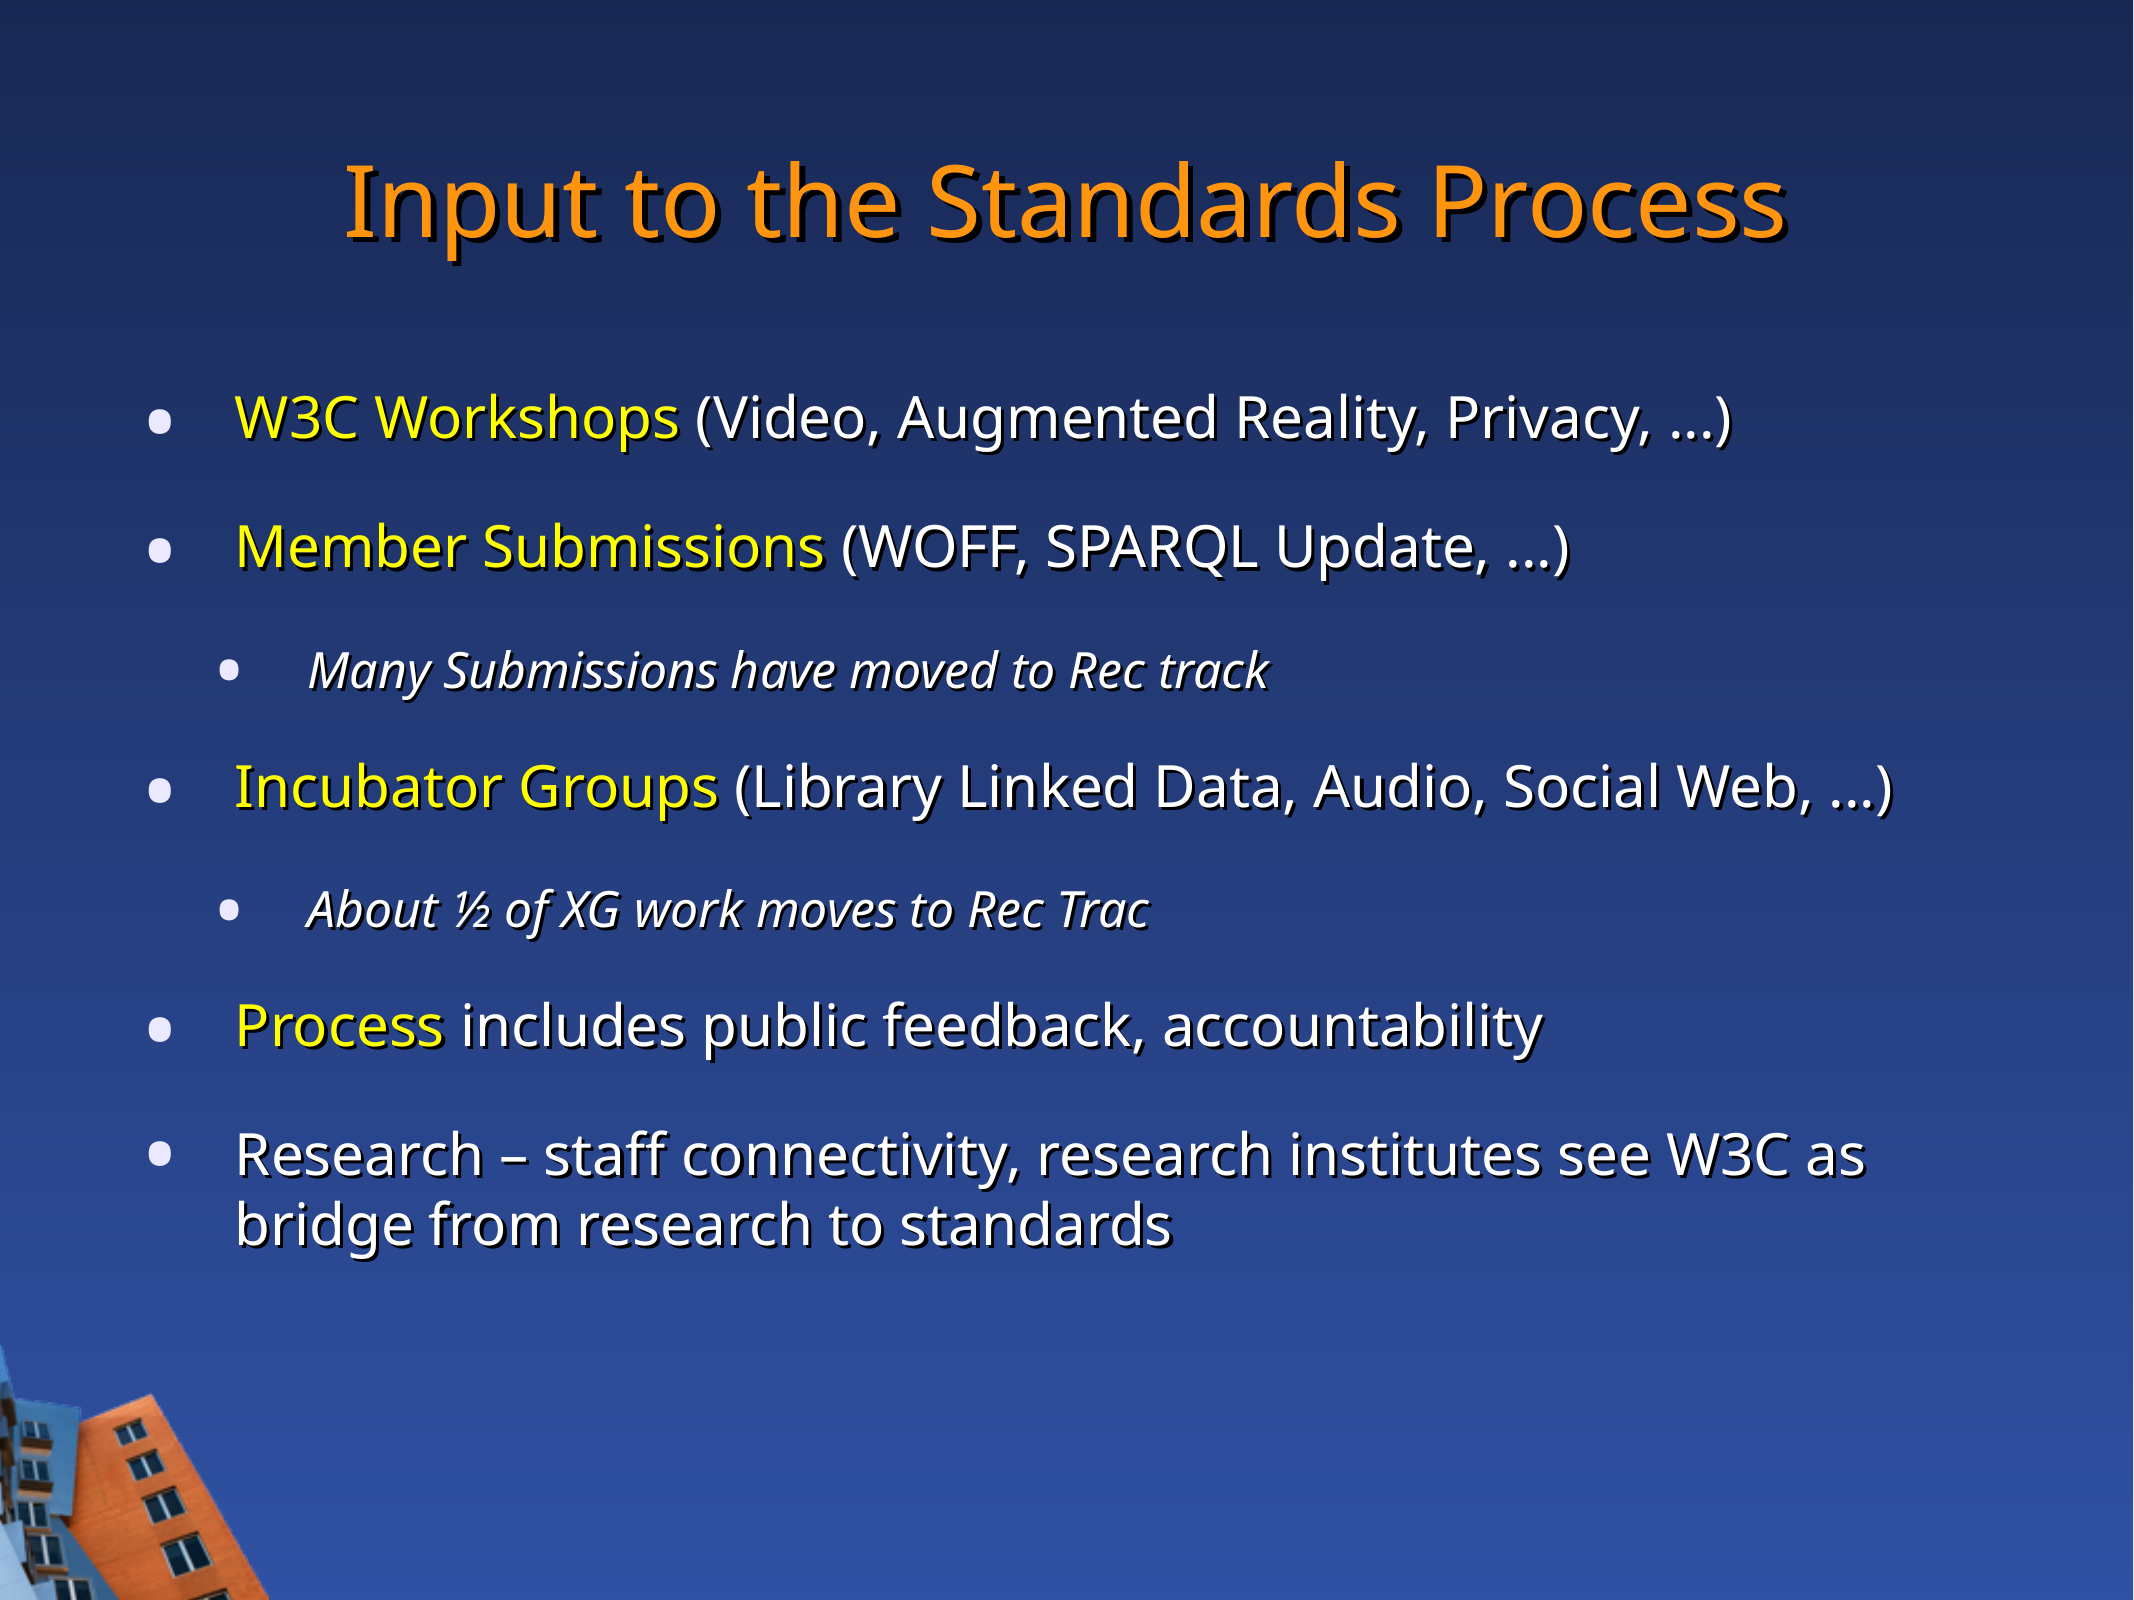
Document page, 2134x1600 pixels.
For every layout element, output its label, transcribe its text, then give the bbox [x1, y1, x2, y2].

title Input to the Standards Process [106, 71, 2027, 324]
list W3C Workshops (Video, Augmented Reality, Privacy, ...) Member Submissions (WOFF, SPARQL Update, ...) Many Submissions have moved to Rec track Incubator Groups (Library Linked Data, Audio, Social Web, ...) About ½ of XG work moves to Rec Trac Process includes public feedback, accountability Research – staff connectivity, research institutes see W3C as bridge from research to standards [88, 380, 2009, 1422]
picture [0, 1345, 269, 1600]
